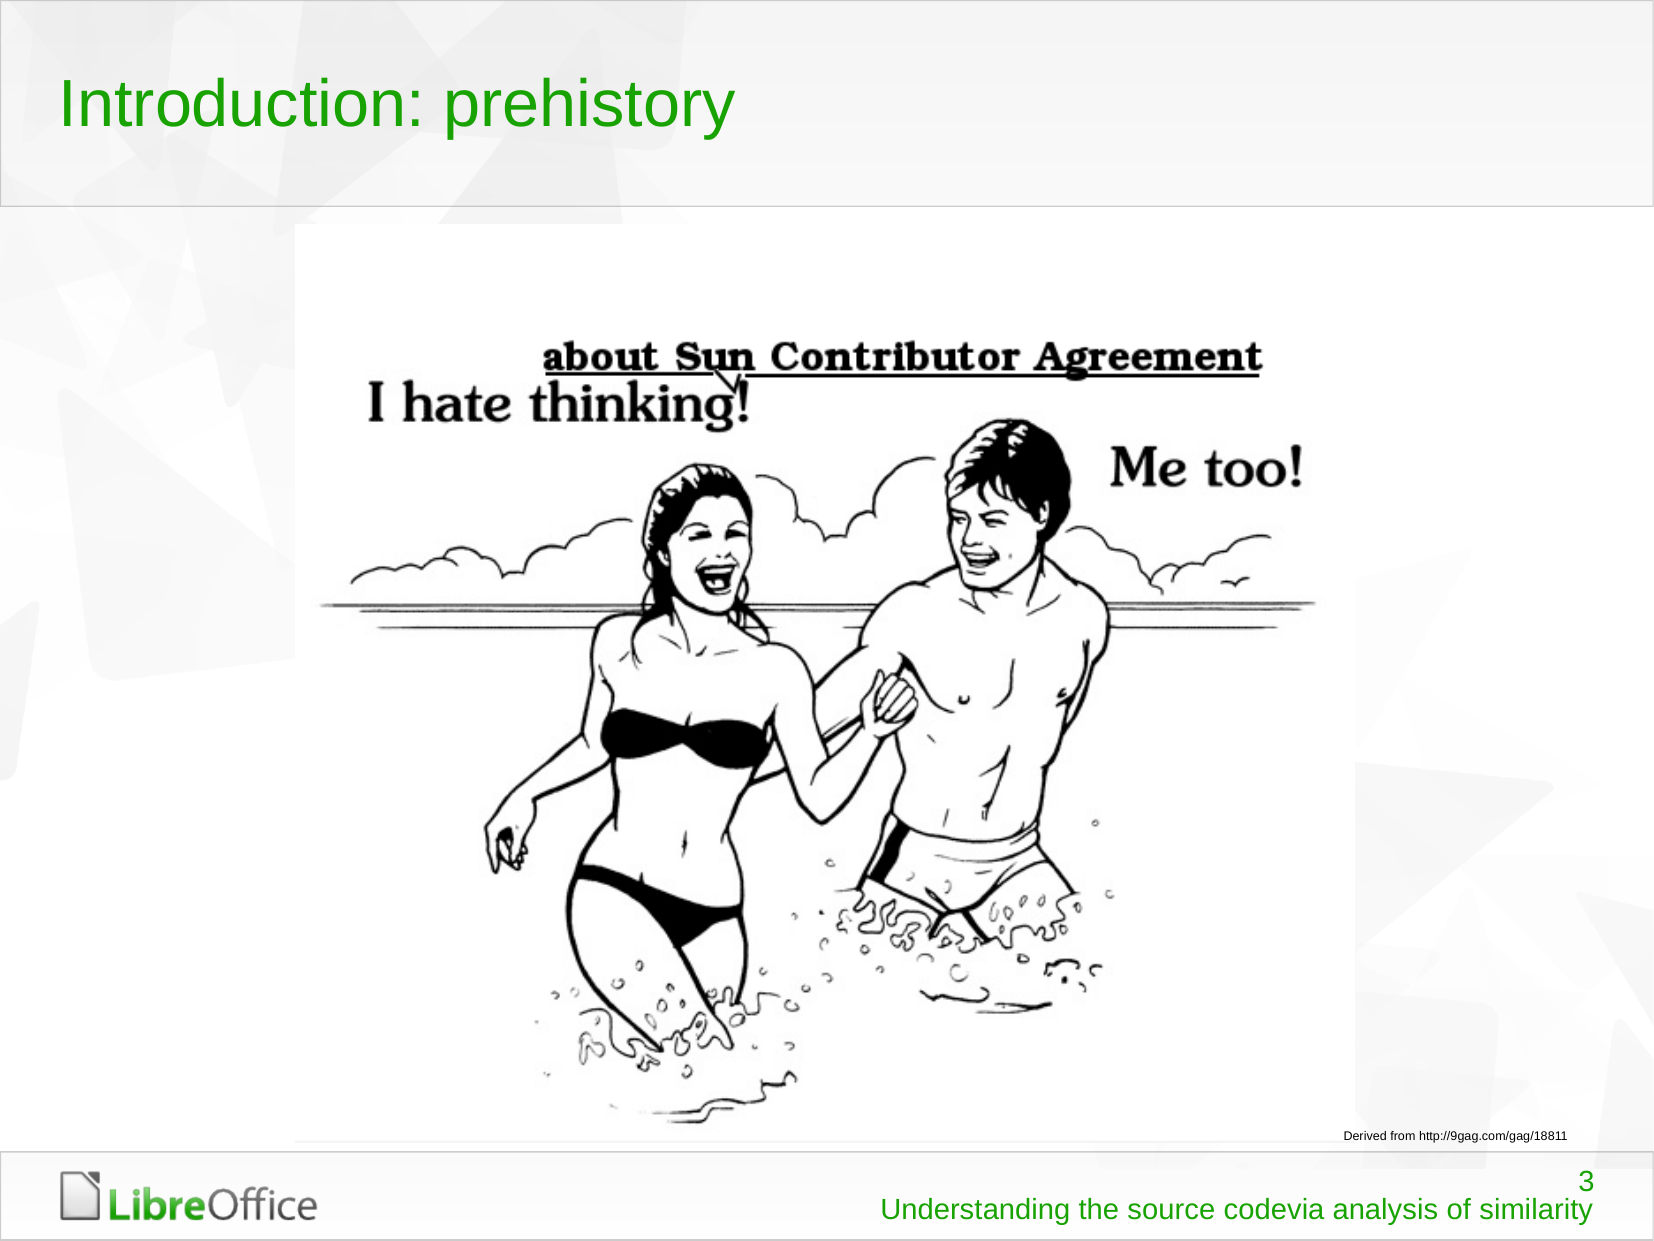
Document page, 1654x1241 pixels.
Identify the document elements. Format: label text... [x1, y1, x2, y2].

picture [41, 1152, 337, 1240]
title Introduction: prehistory [59, 29, 1595, 178]
text_box Derived from http://9gag.com/gag/18811 [1328, 1122, 1595, 1152]
picture [0, 0, 1654, 1169]
